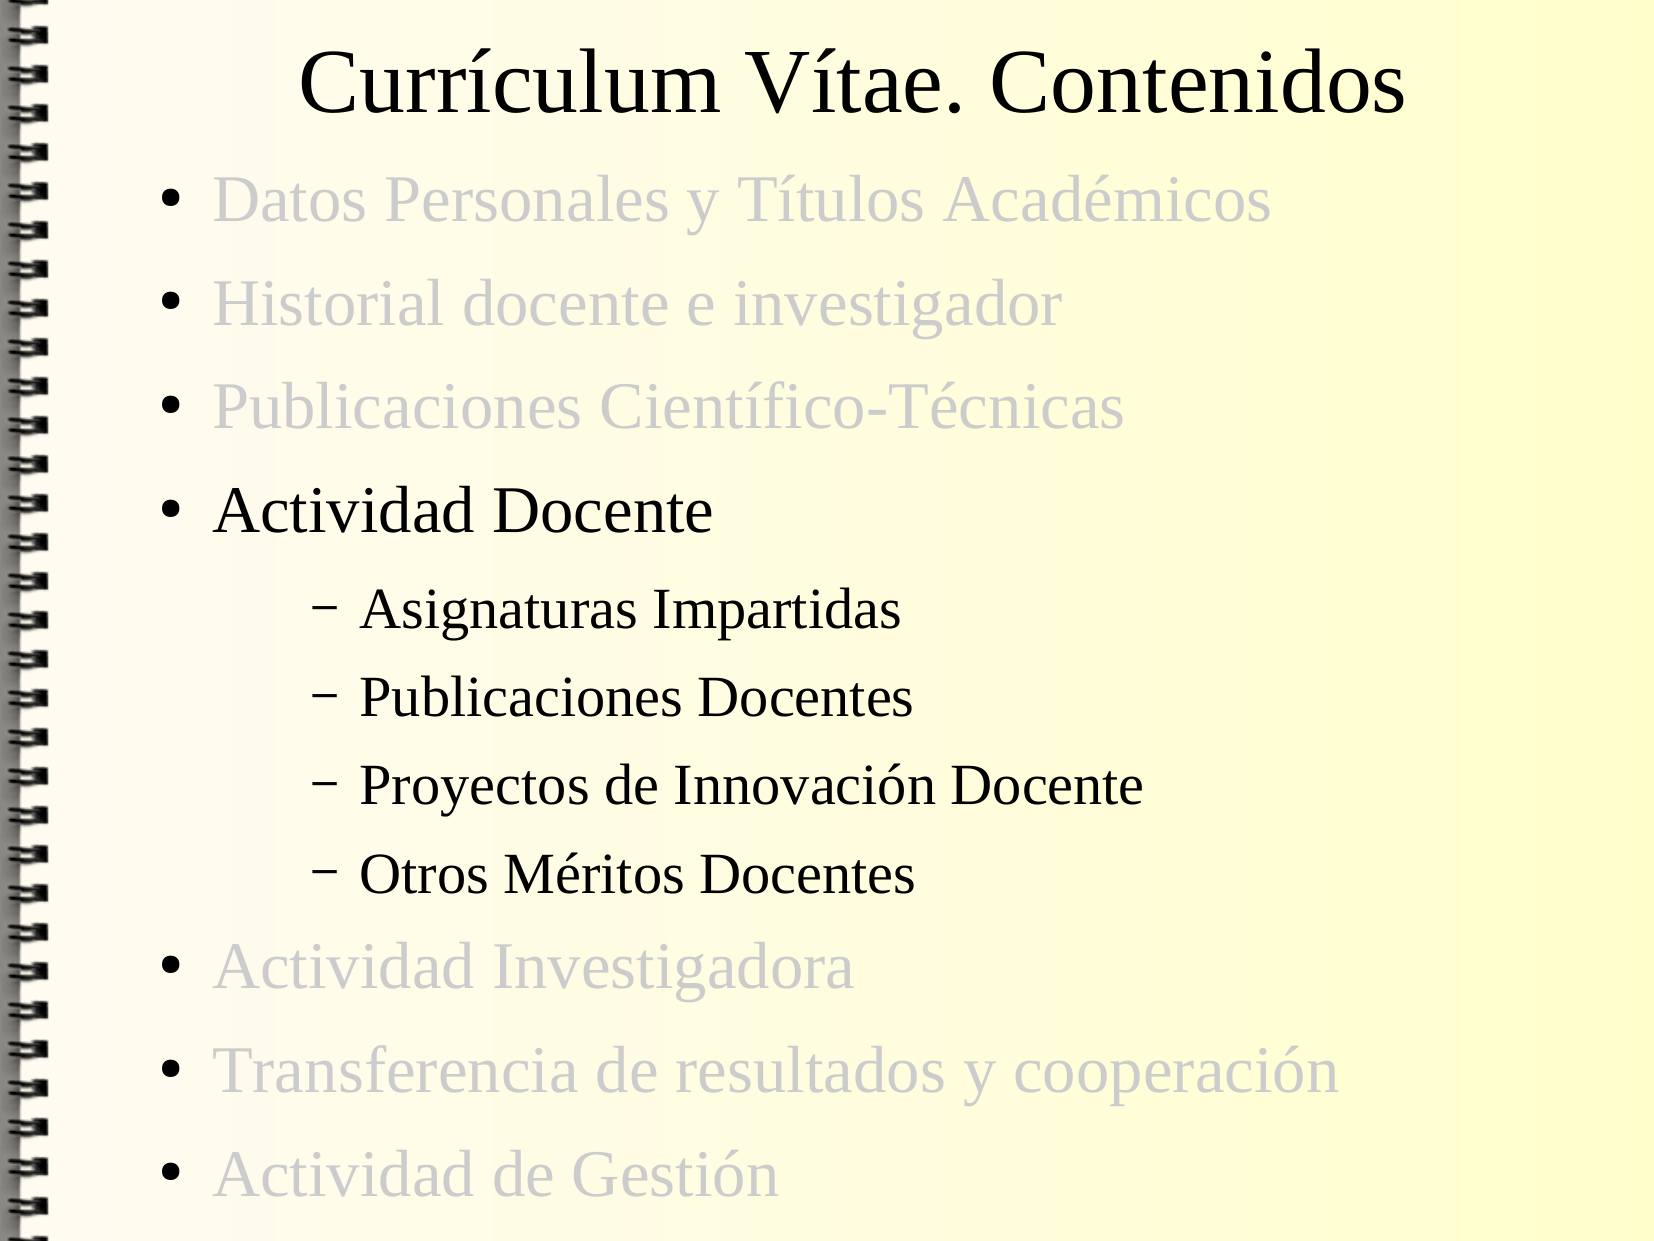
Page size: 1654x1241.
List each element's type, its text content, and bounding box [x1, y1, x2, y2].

picture [0, 0, 1654, 1241]
list Datos Personales y Títulos Académicos Historial docente e investigador Publicaciones Científico-Técnicas Actividad Docente Asignaturas Impartidas Publicaciones Docentes Proyectos de Innovación Docente Otros Méritos Docentes Actividad Investigadora Transferencia de resultados y cooperación Actividad de Gestión [123, 162, 1536, 1211]
title Currículum Vítae. Contenidos [147, 14, 1560, 148]
